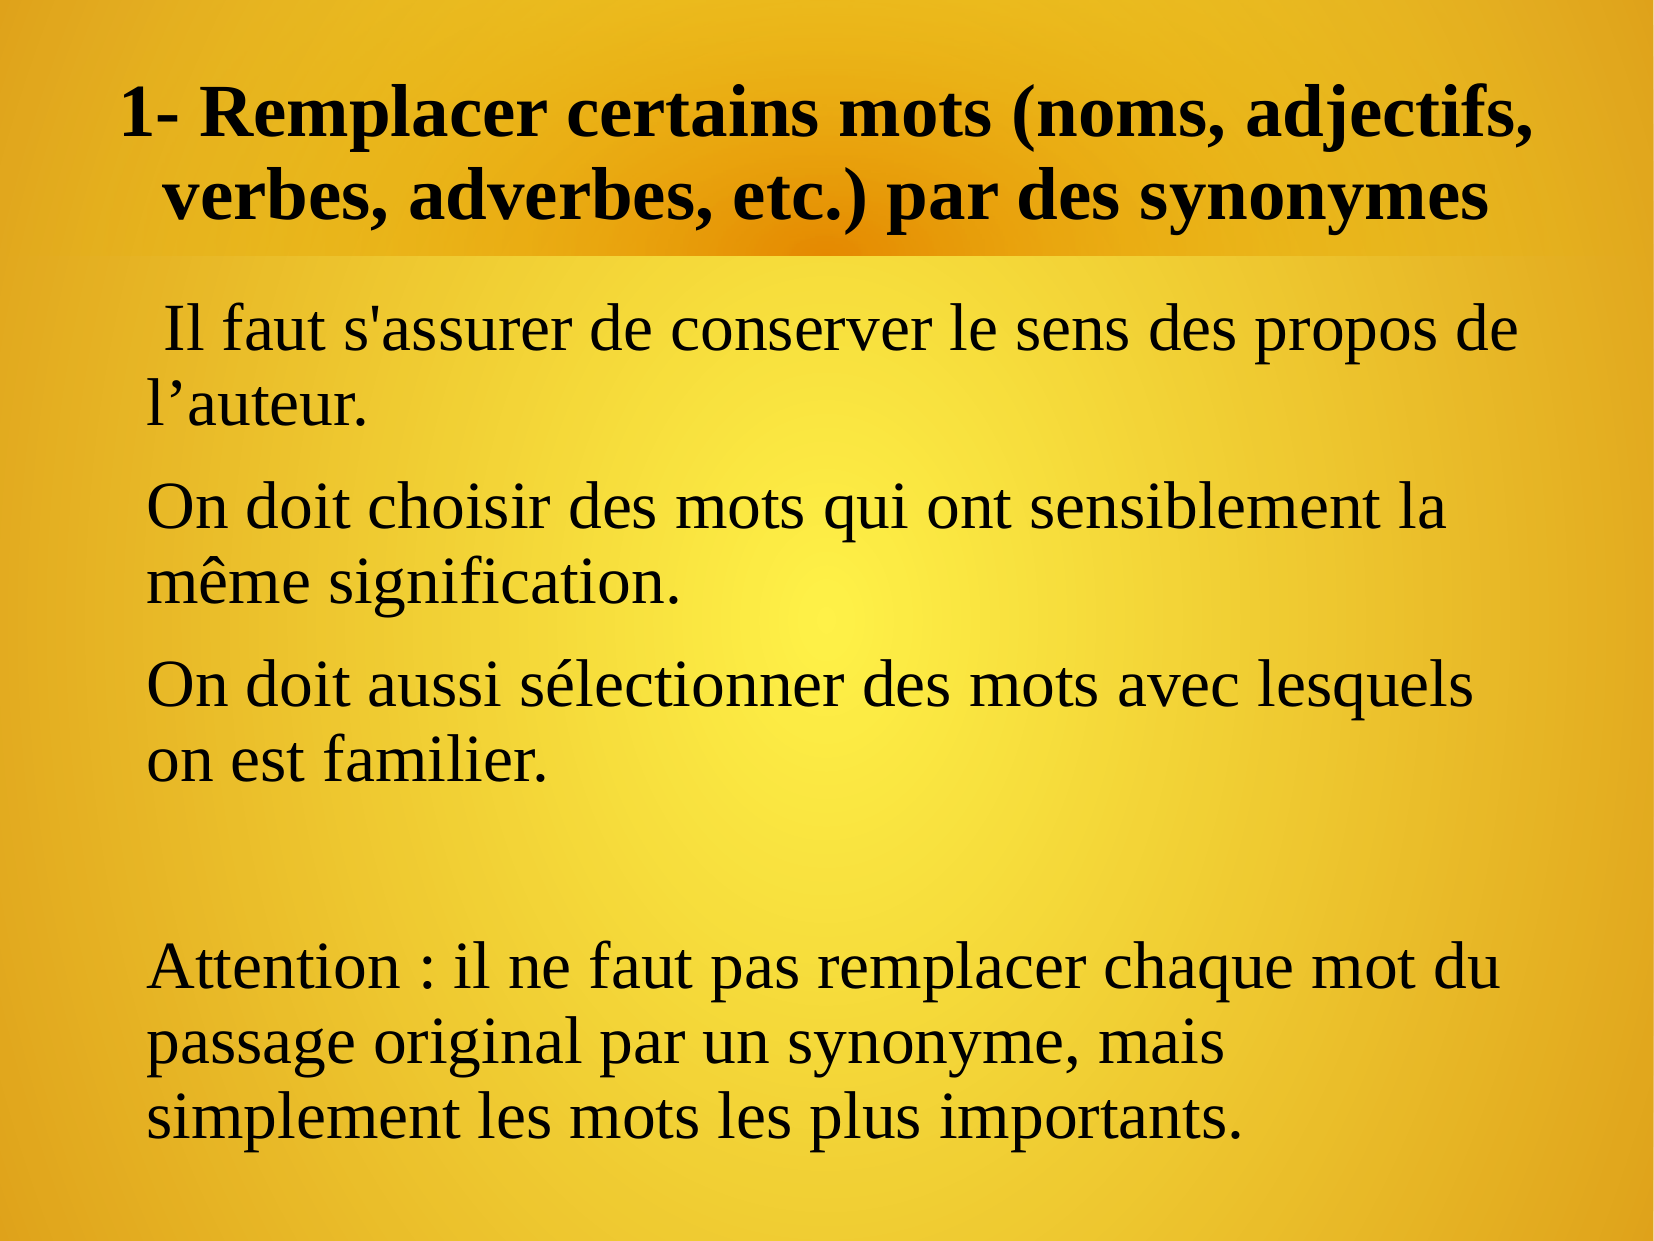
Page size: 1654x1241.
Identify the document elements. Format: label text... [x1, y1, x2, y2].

list Il faut s'assurer de conserver le sens des propos de l’auteur. On doit choisir des mots qui ont sensiblement la même signification. On doit aussi sélectionner des mots avec lesquels on est familier. Attention : il ne faut pas remplacer chaque mot du passage original par un synonyme, mais simplement les mots les plus importants. [82, 290, 1538, 1158]
title 1- Remplacer certains mots (noms, adjectifs, verbes, adverbes, etc.) par des synonymes [82, 49, 1571, 257]
